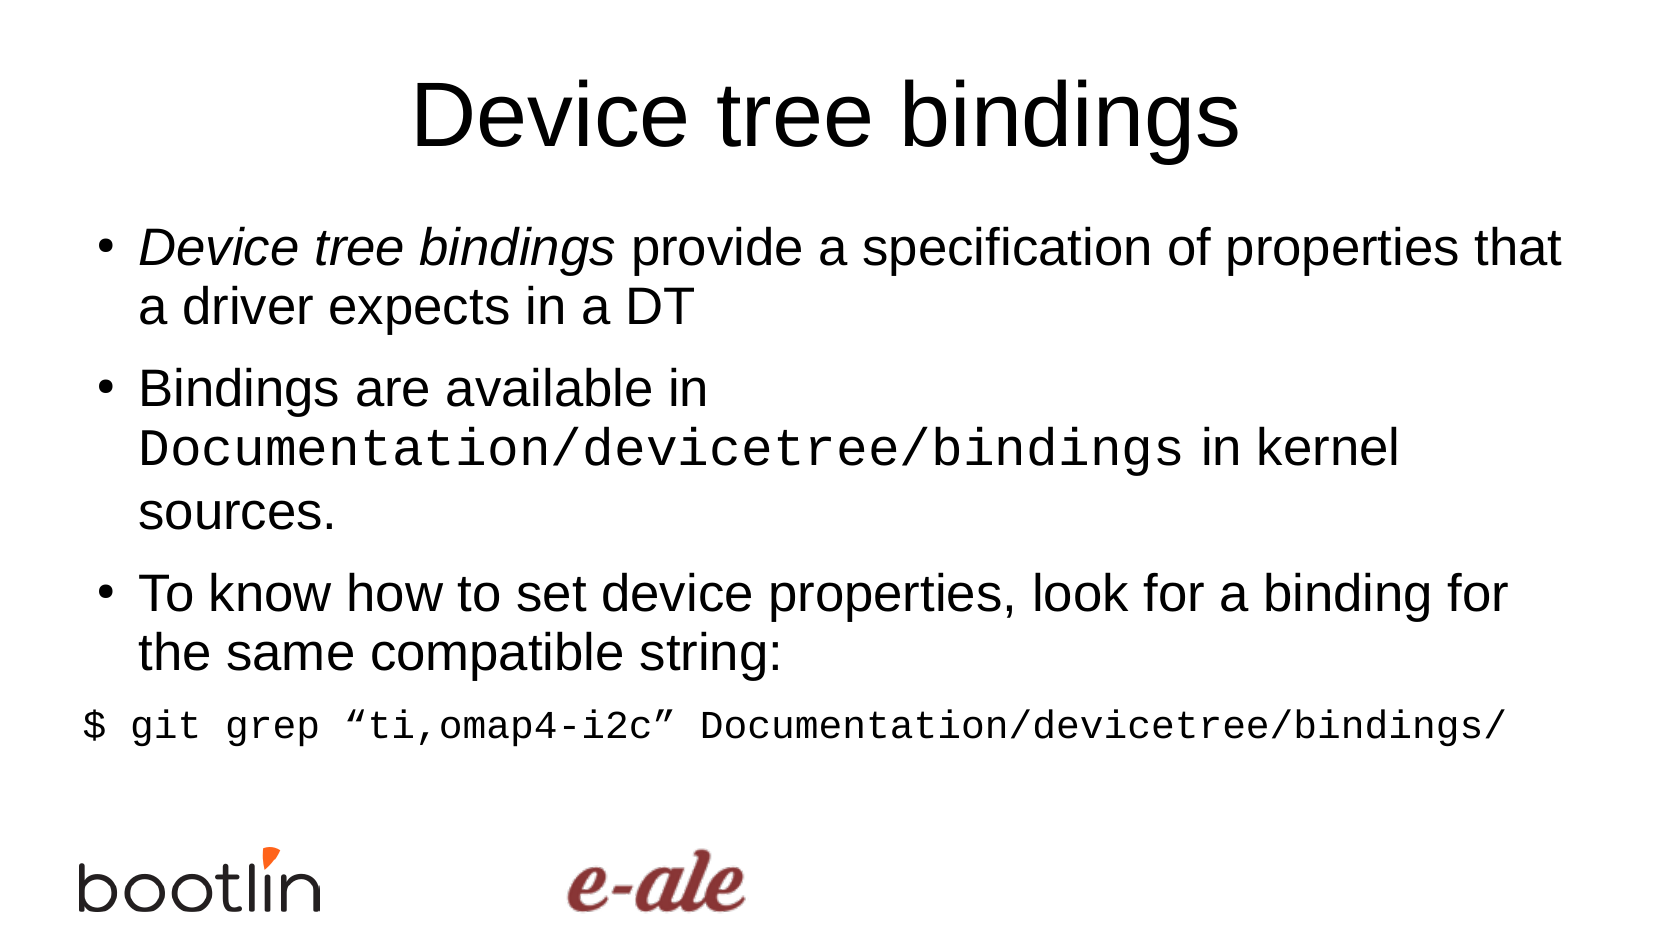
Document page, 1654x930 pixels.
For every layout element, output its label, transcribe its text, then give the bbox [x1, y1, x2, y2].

picture [565, 847, 749, 915]
title Device tree bindings [82, 37, 1571, 193]
picture [79, 847, 320, 912]
list Device tree bindings provide a specification of properties that a driver expects in a DT Bindings are available in Documentation/devicetree/bindings in kernel sources. To know how to set device properties, look for a binding for the same compatible string: $ git grep “ti,omap4-i2c” Documentation/devicetree/bindings/ [82, 217, 1571, 757]
